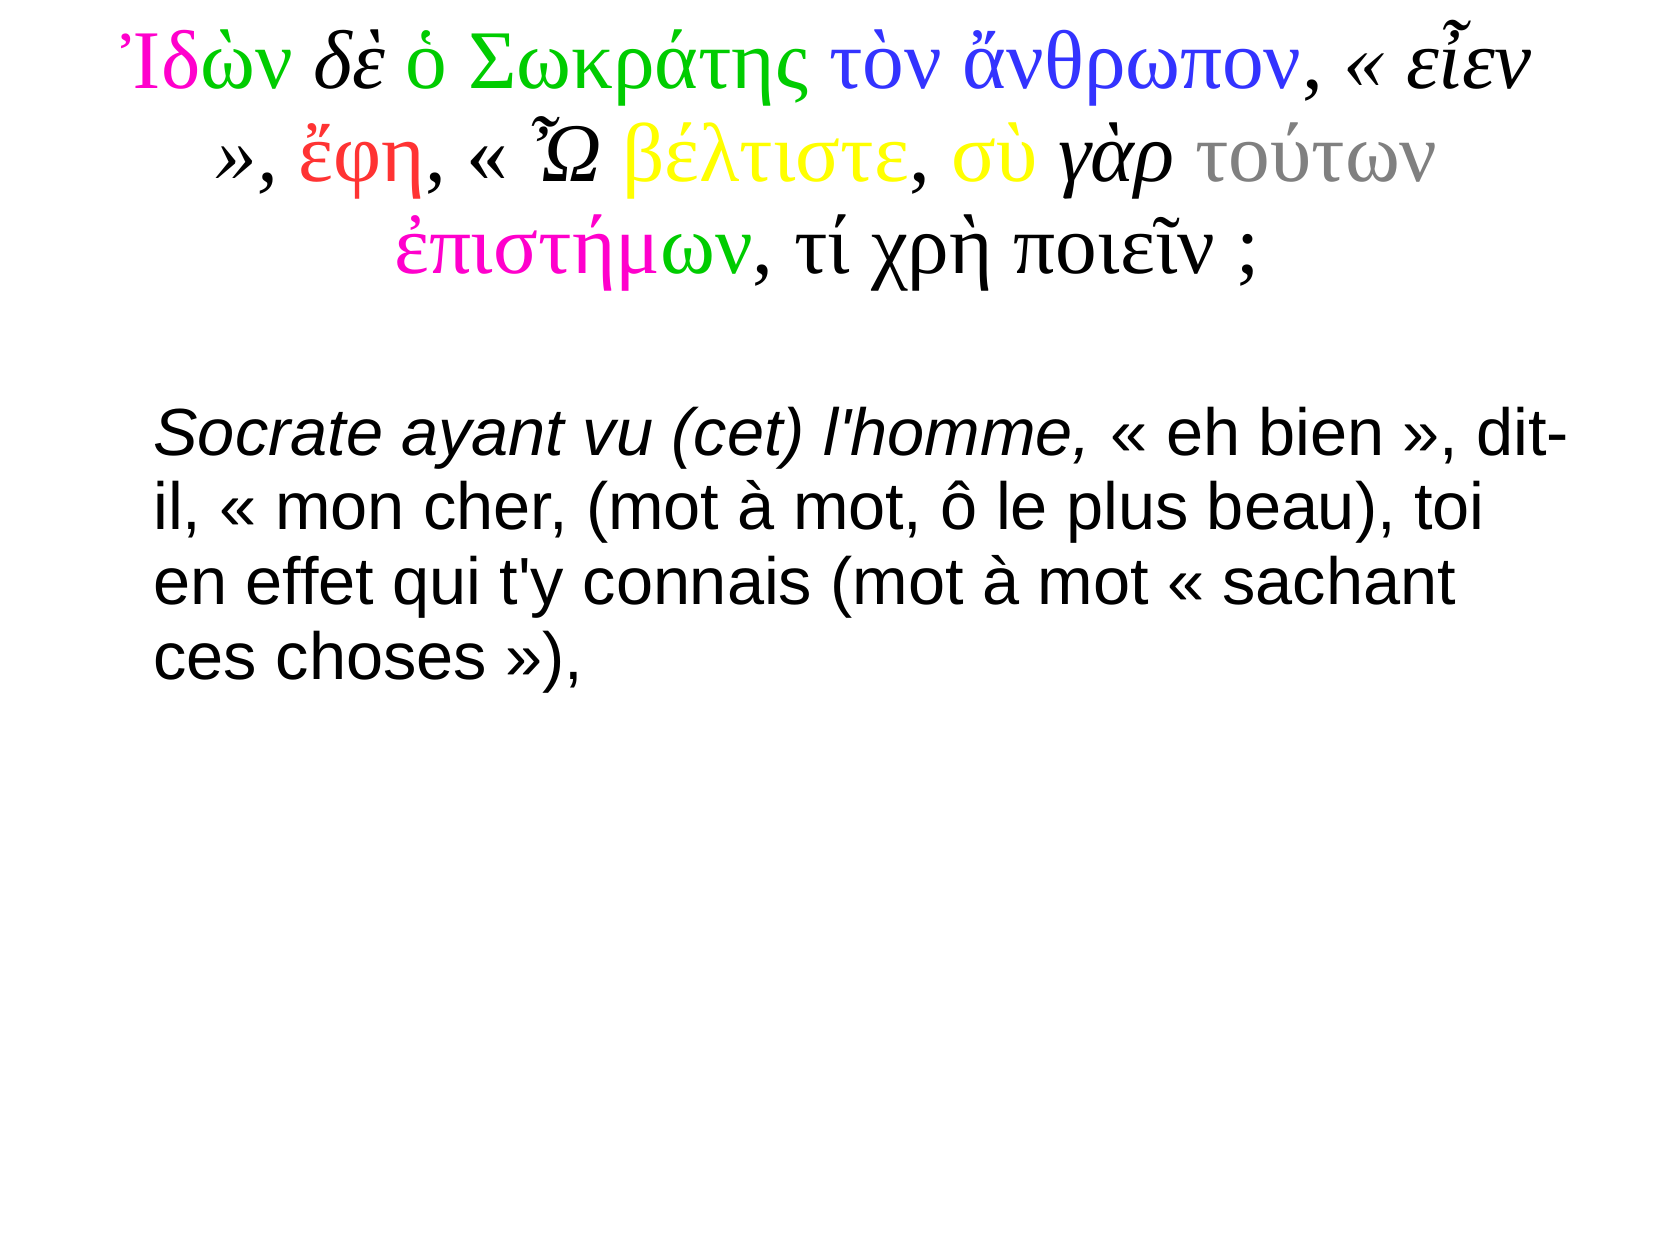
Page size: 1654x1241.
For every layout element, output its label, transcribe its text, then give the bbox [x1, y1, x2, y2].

title Ἰδὼν δὲ ὁ Σωκράτης τὸν ἄνθρωπον, « εἶεν », ἔφη, « Ὦ βέλτιστε, σὺ γὰρ τούτων ἐπιστήμων, τί χρὴ ποιεῖν ; [82, 14, 1571, 290]
list Socrate ayant vu (cet) l'homme, « eh bien », dit-il, « mon cher, (mot à mot, ô le plus beau), toi en effet qui t'y connais (mot à mot « sachant ces choses »), [82, 290, 1571, 1109]
